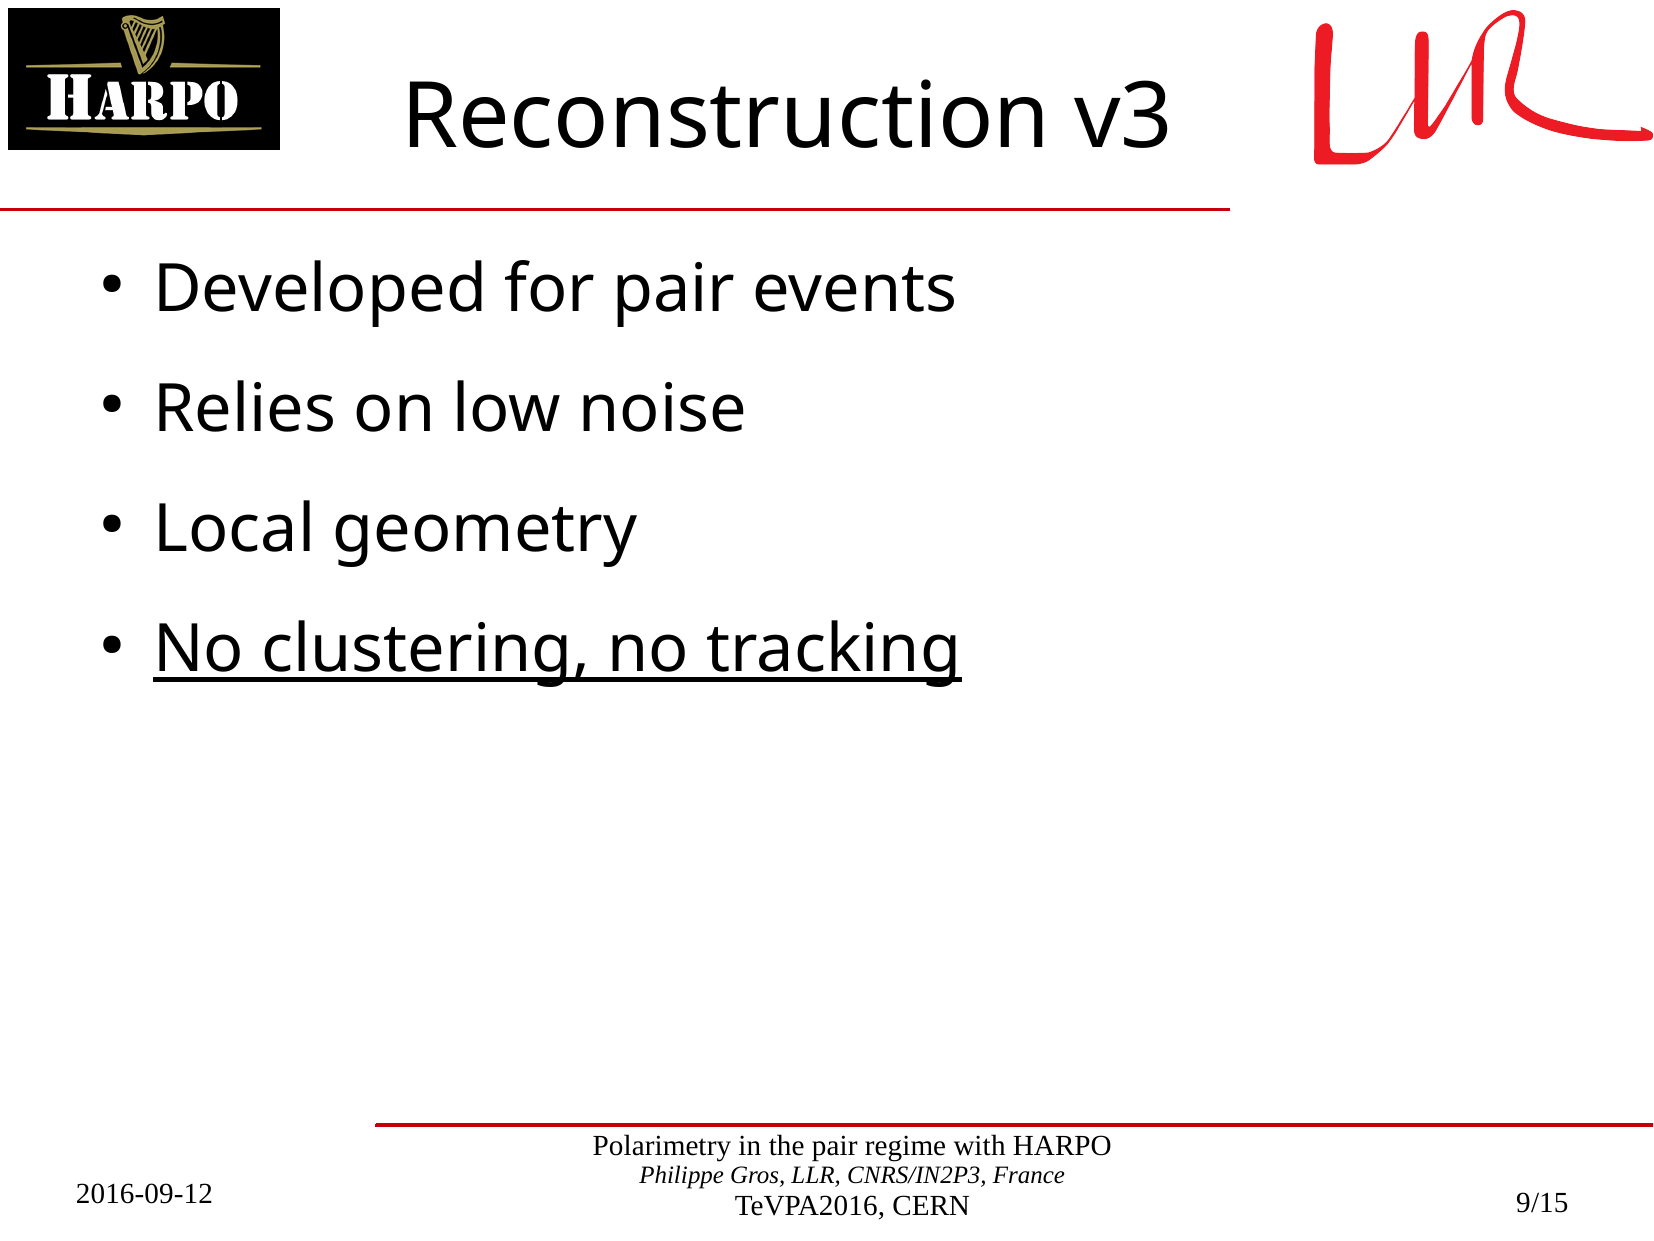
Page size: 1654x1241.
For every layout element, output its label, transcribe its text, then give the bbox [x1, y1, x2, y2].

list Developed for pair events Relies on low noise Local geometry No clustering, no tracking [82, 239, 1571, 1102]
title Reconstruction v3 [284, 14, 1290, 210]
picture [1314, 10, 1653, 165]
picture [8, 8, 280, 150]
